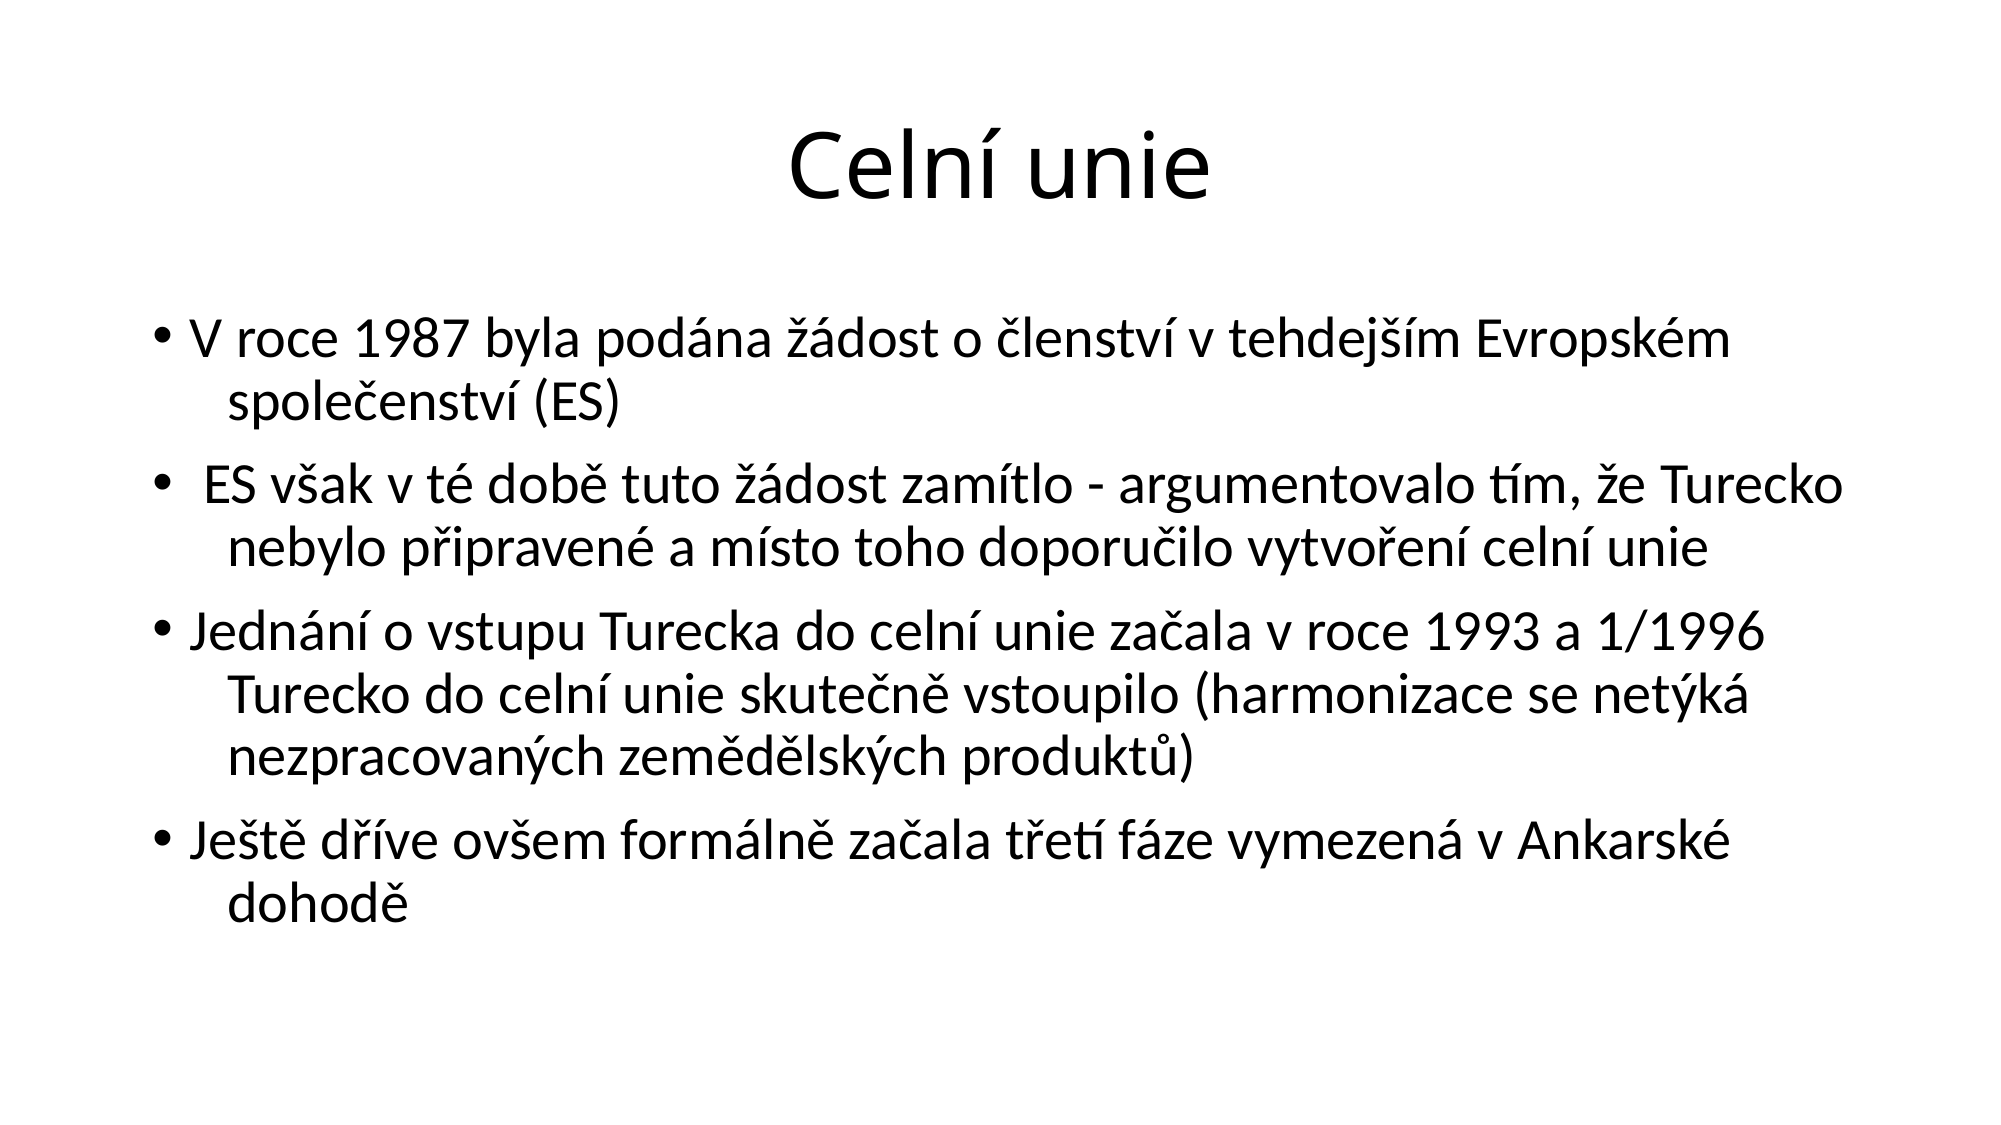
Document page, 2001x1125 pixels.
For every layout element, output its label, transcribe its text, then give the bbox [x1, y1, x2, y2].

list V roce 1987 byla podána žádost o členství v tehdejším Evropském společenství (ES) ES však v té době tuto žádost zamítlo - argumentovalo tím, že Turecko nebylo připravené a místo toho doporučilo vytvoření celní unie Jednání o vstupu Turecka do celní unie začala v roce 1993 a 1/1996 Turecko do celní unie skutečně vstoupilo (harmonizace se netýká nezpracovaných zemědělských produktů) Ještě dříve ovšem formálně začala třetí fáze vymezená v Ankarské dohodě [137, 299, 1863, 1014]
title Celní unie [137, 59, 1863, 278]
